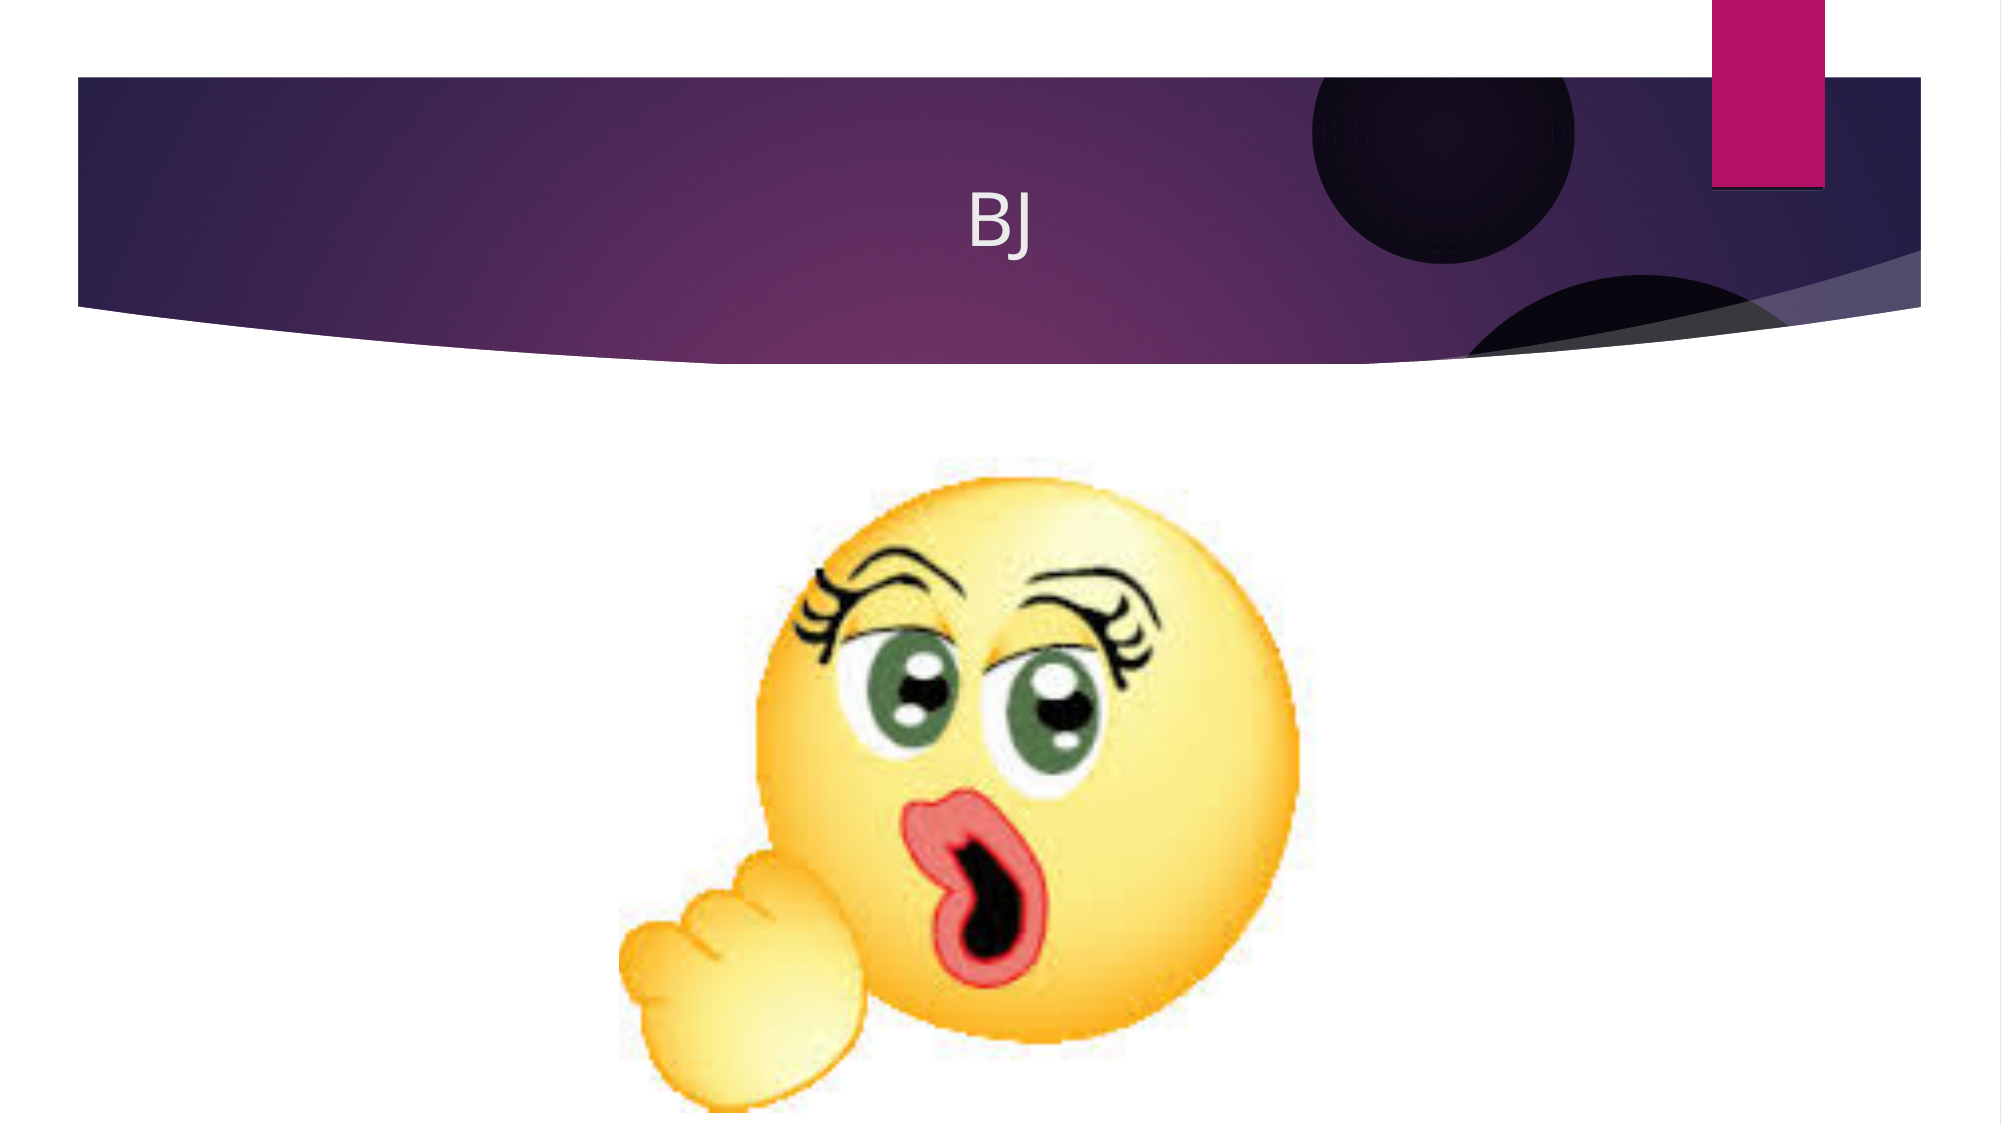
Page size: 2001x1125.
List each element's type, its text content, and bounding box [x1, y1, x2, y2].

title BJ [281, 154, 1719, 279]
picture [619, 364, 1412, 1113]
